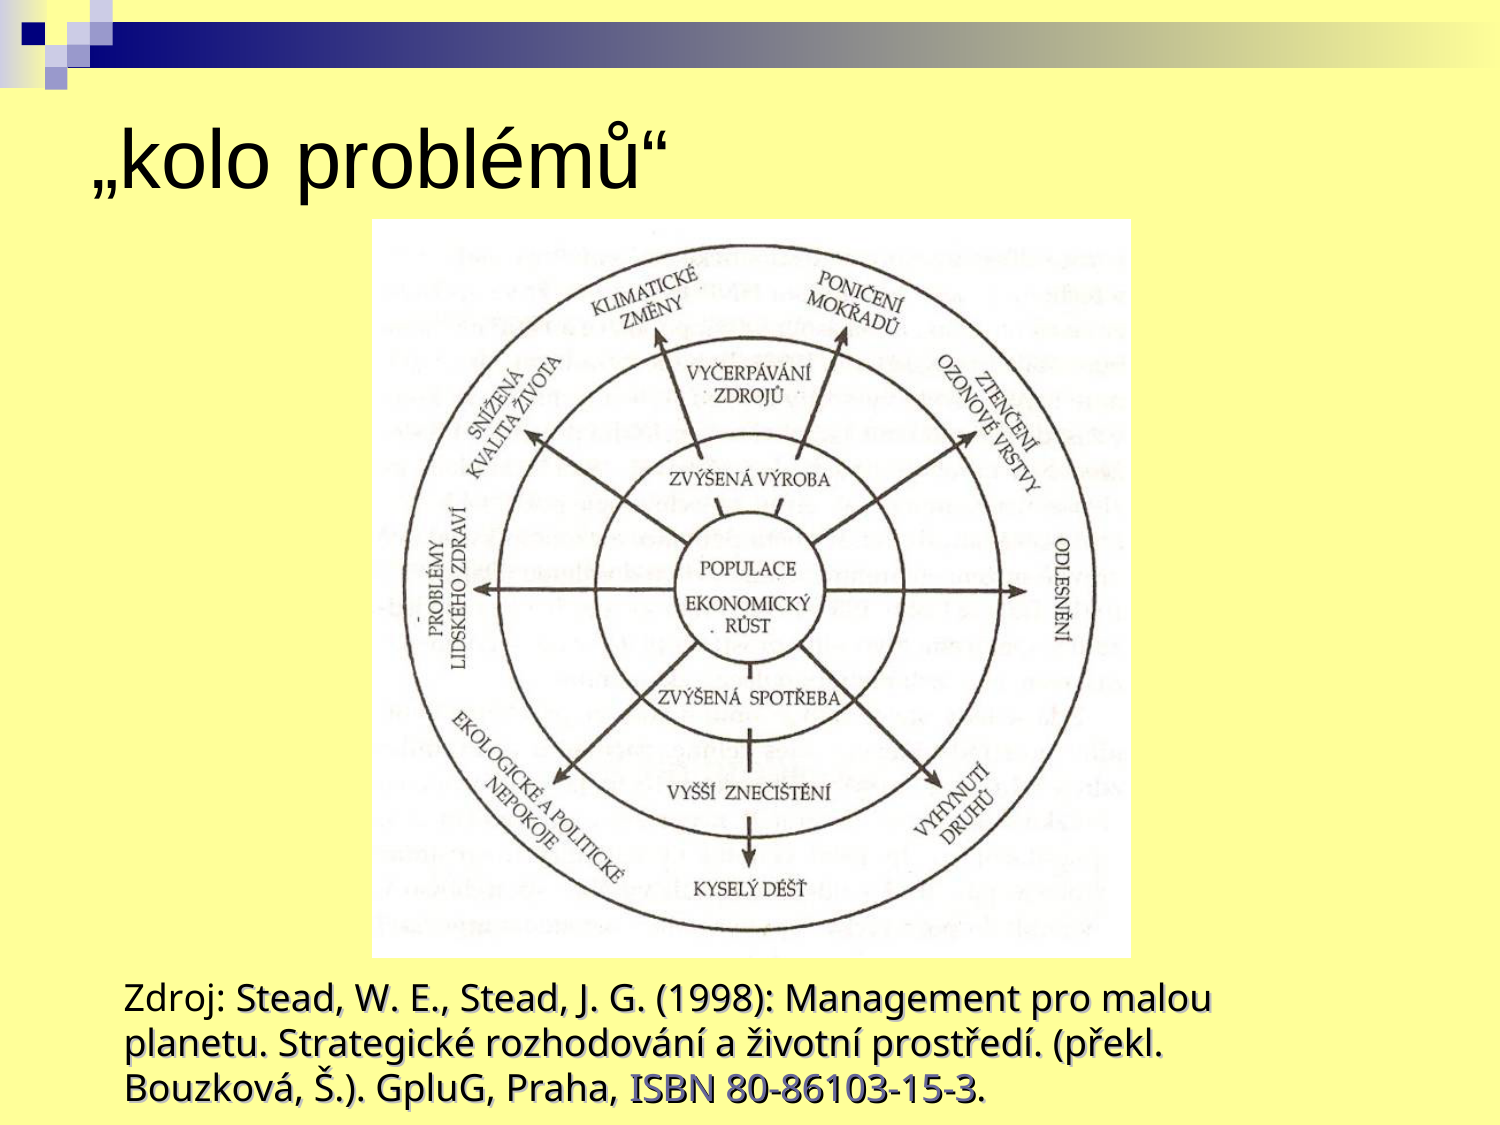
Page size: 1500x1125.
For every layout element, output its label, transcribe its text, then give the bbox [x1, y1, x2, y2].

title „kolo problémů“ [76, 42, 1427, 268]
picture [372, 219, 1131, 958]
text_box Zdroj: Stead, W. E., Stead, J. G. (1998): Management pro malou planetu. Strategické rozhodování a životní prostředí. (překl. Bouzková, Š.). GpluG, Praha, ISBN 80-86103-15-3. [108, 966, 1365, 1124]
